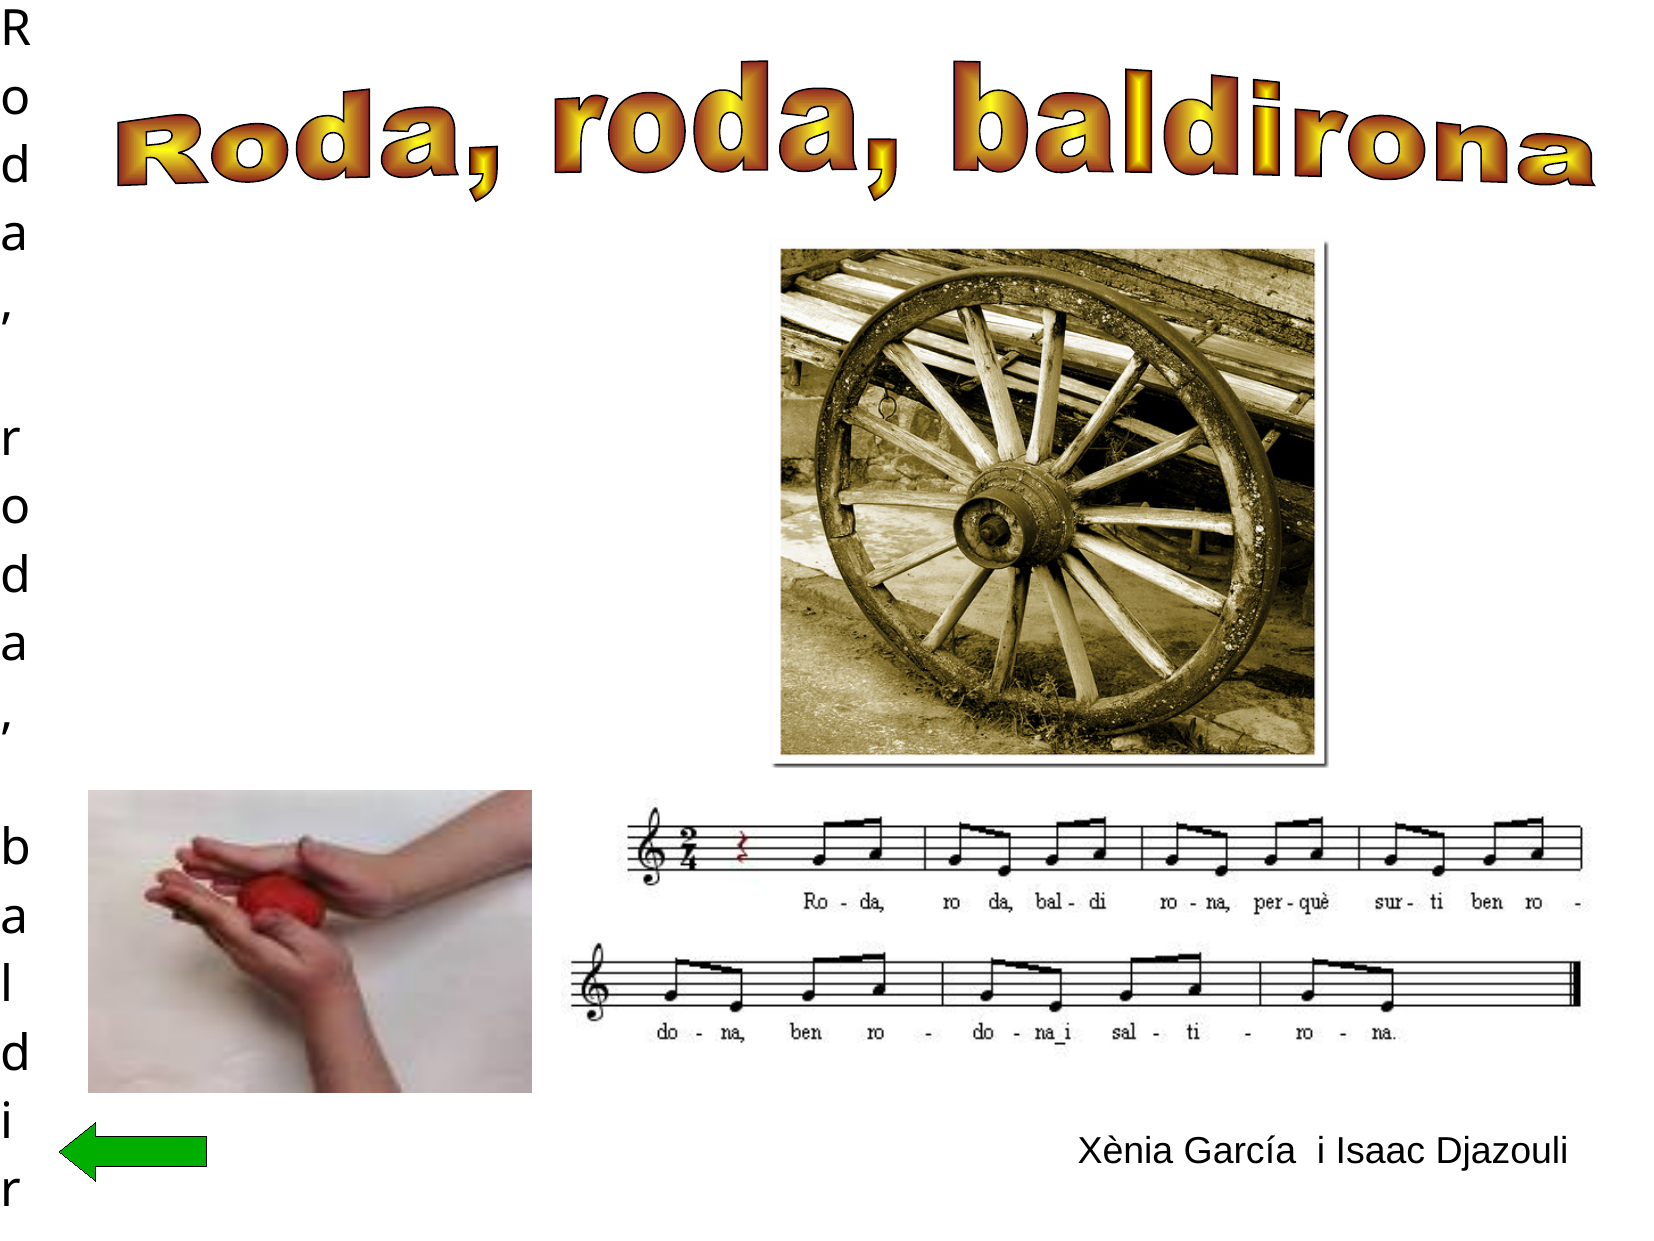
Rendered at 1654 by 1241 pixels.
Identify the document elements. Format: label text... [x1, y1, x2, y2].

text_box [1436, 122, 1507, 183]
text_box [954, 61, 1028, 172]
text_box [779, 88, 857, 172]
text_box [694, 61, 768, 172]
text_box [296, 89, 370, 180]
text_box [608, 92, 686, 173]
text_box [1348, 115, 1425, 180]
text_box Xènia García i Isaac Djazouli [1062, 1122, 1654, 1179]
text_box [1164, 75, 1238, 175]
picture [561, 797, 1595, 1064]
text_box [211, 123, 288, 183]
text_box [555, 95, 608, 173]
text_box [118, 114, 208, 186]
text_box [1253, 105, 1280, 176]
text_box [469, 146, 498, 202]
text_box [381, 107, 458, 178]
text_box [1036, 92, 1113, 173]
text_box [1518, 133, 1595, 186]
picture [767, 236, 1329, 768]
text_box [1295, 109, 1348, 177]
text_box [1253, 79, 1280, 100]
text_box [868, 139, 896, 201]
picture [88, 790, 532, 1093]
text_box [59, 1122, 207, 1182]
text_box [1125, 69, 1152, 173]
